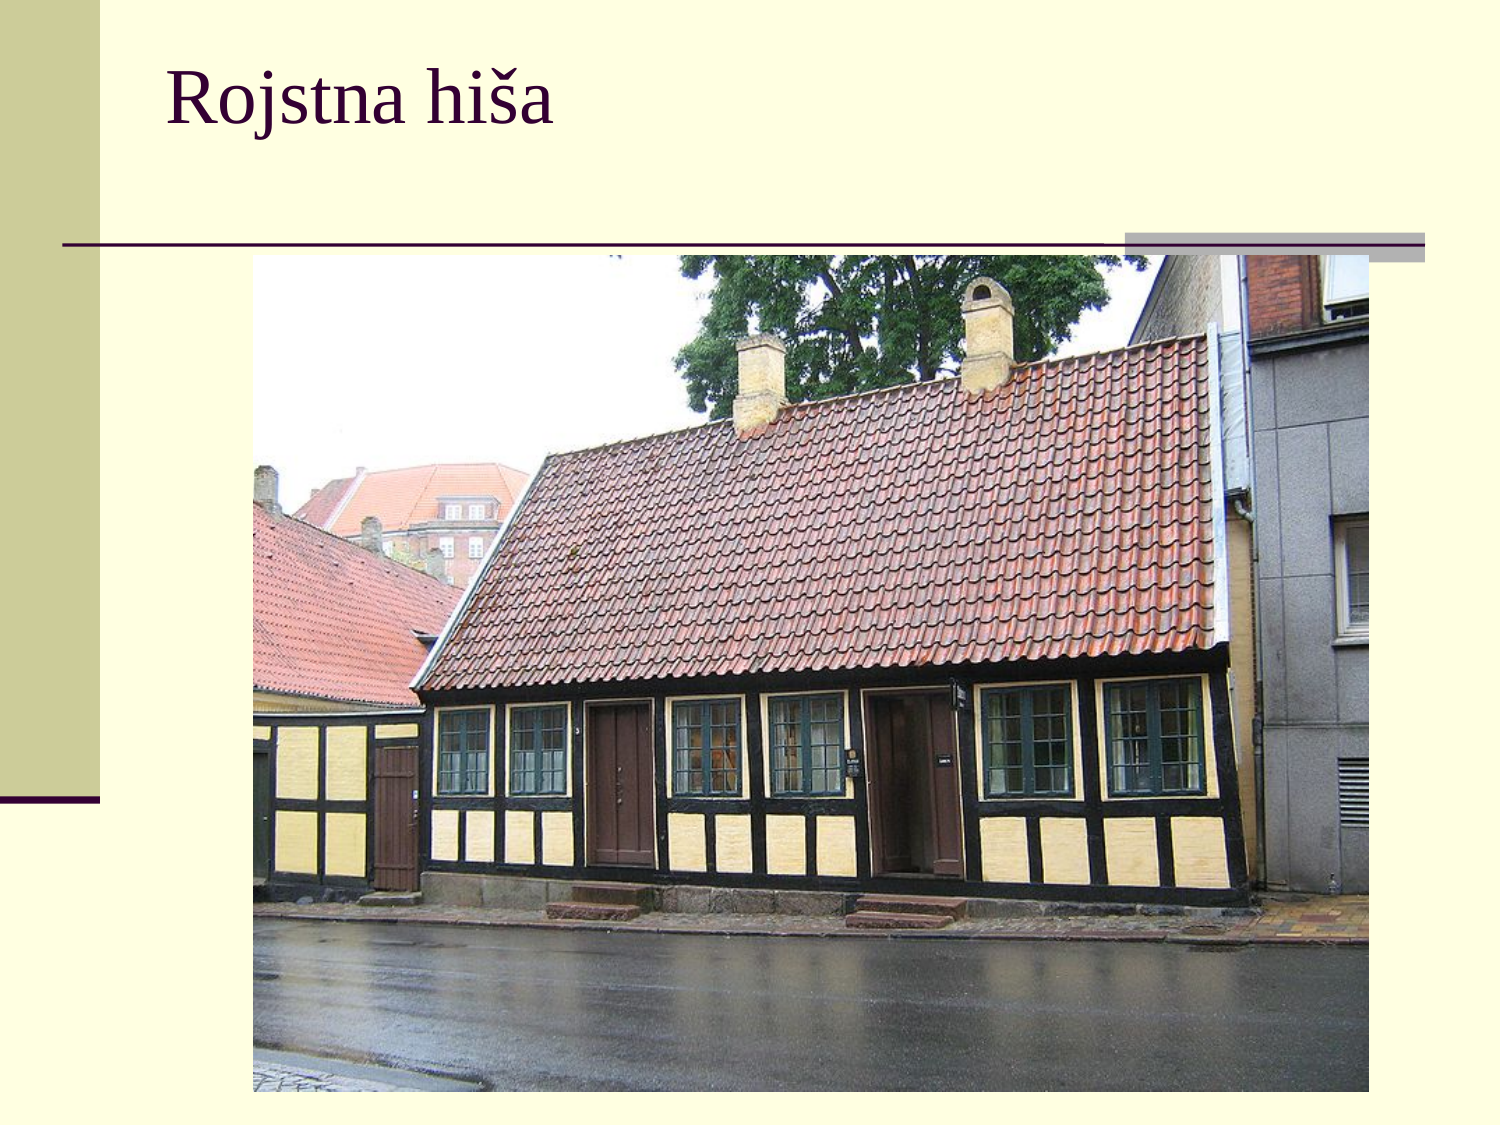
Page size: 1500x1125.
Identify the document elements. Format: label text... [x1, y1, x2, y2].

picture [253, 255, 1369, 1092]
title Rojstna hiša [150, 45, 1425, 234]
